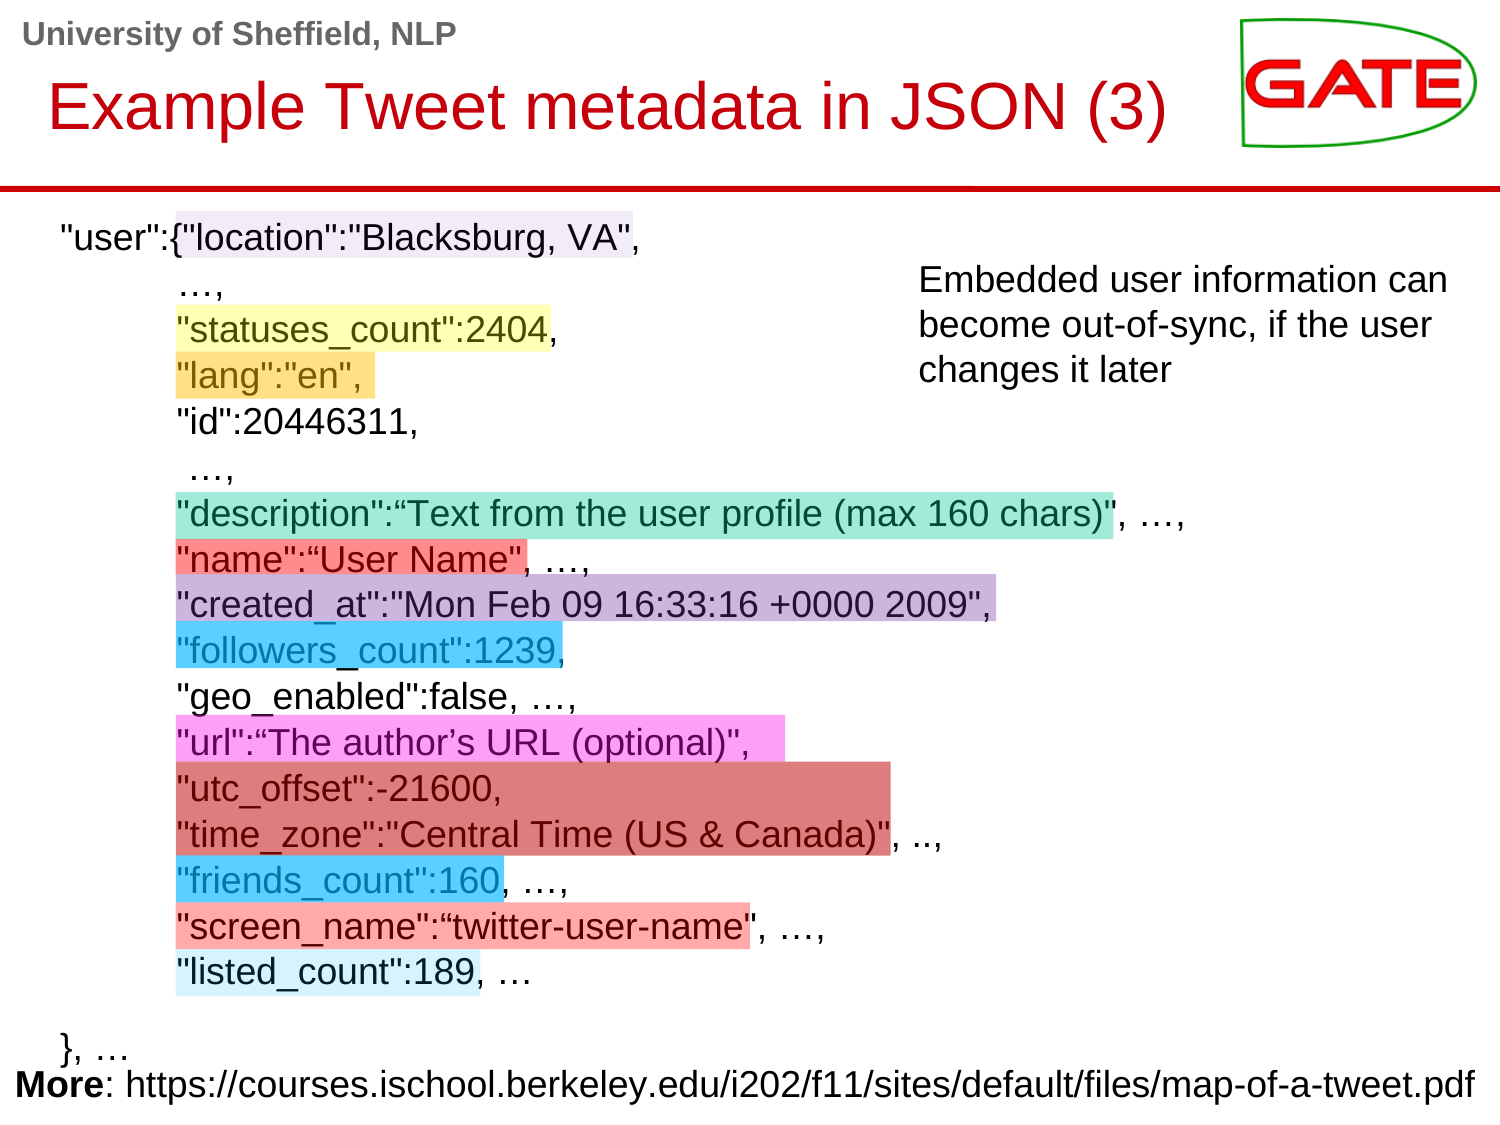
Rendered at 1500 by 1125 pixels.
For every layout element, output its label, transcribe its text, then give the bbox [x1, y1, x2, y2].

text_box More: https://courses.ischool.berkeley.edu/i202/f11/sites/default/files/map-of-a-tweet.pdf [0, 1052, 1500, 1113]
text_box [175, 714, 891, 997]
text_box Embedded user information can become out-of-sync, if the user changes it later [903, 248, 1474, 398]
text_box [175, 492, 1114, 669]
text_box "user":{"location":"Blacksburg, VA", …, "statuses_count":2404, "lang":"en", "id":20446311, …, "description":“Text from the user profile (max 160 chars)", …, "name":“User Name", …, "created_at":"Mon Feb 09 16:33:16 +0000 2009", "followers_count":1239, "geo_enabled":false, …, "url":“The author’s URL (optional)", "utc_offset":-21600, "time_zone":"Central Time (US & Canada)", .., "friends_count":160, …, "screen_name":“twitter-user-name", …, "listed_count":189, … }, … [47, 212, 1500, 1052]
text_box [175, 304, 551, 399]
text_box [175, 210, 633, 258]
picture [1240, 18, 1477, 148]
text_box Example Tweet metadata in JSON (3) [47, 47, 1267, 168]
